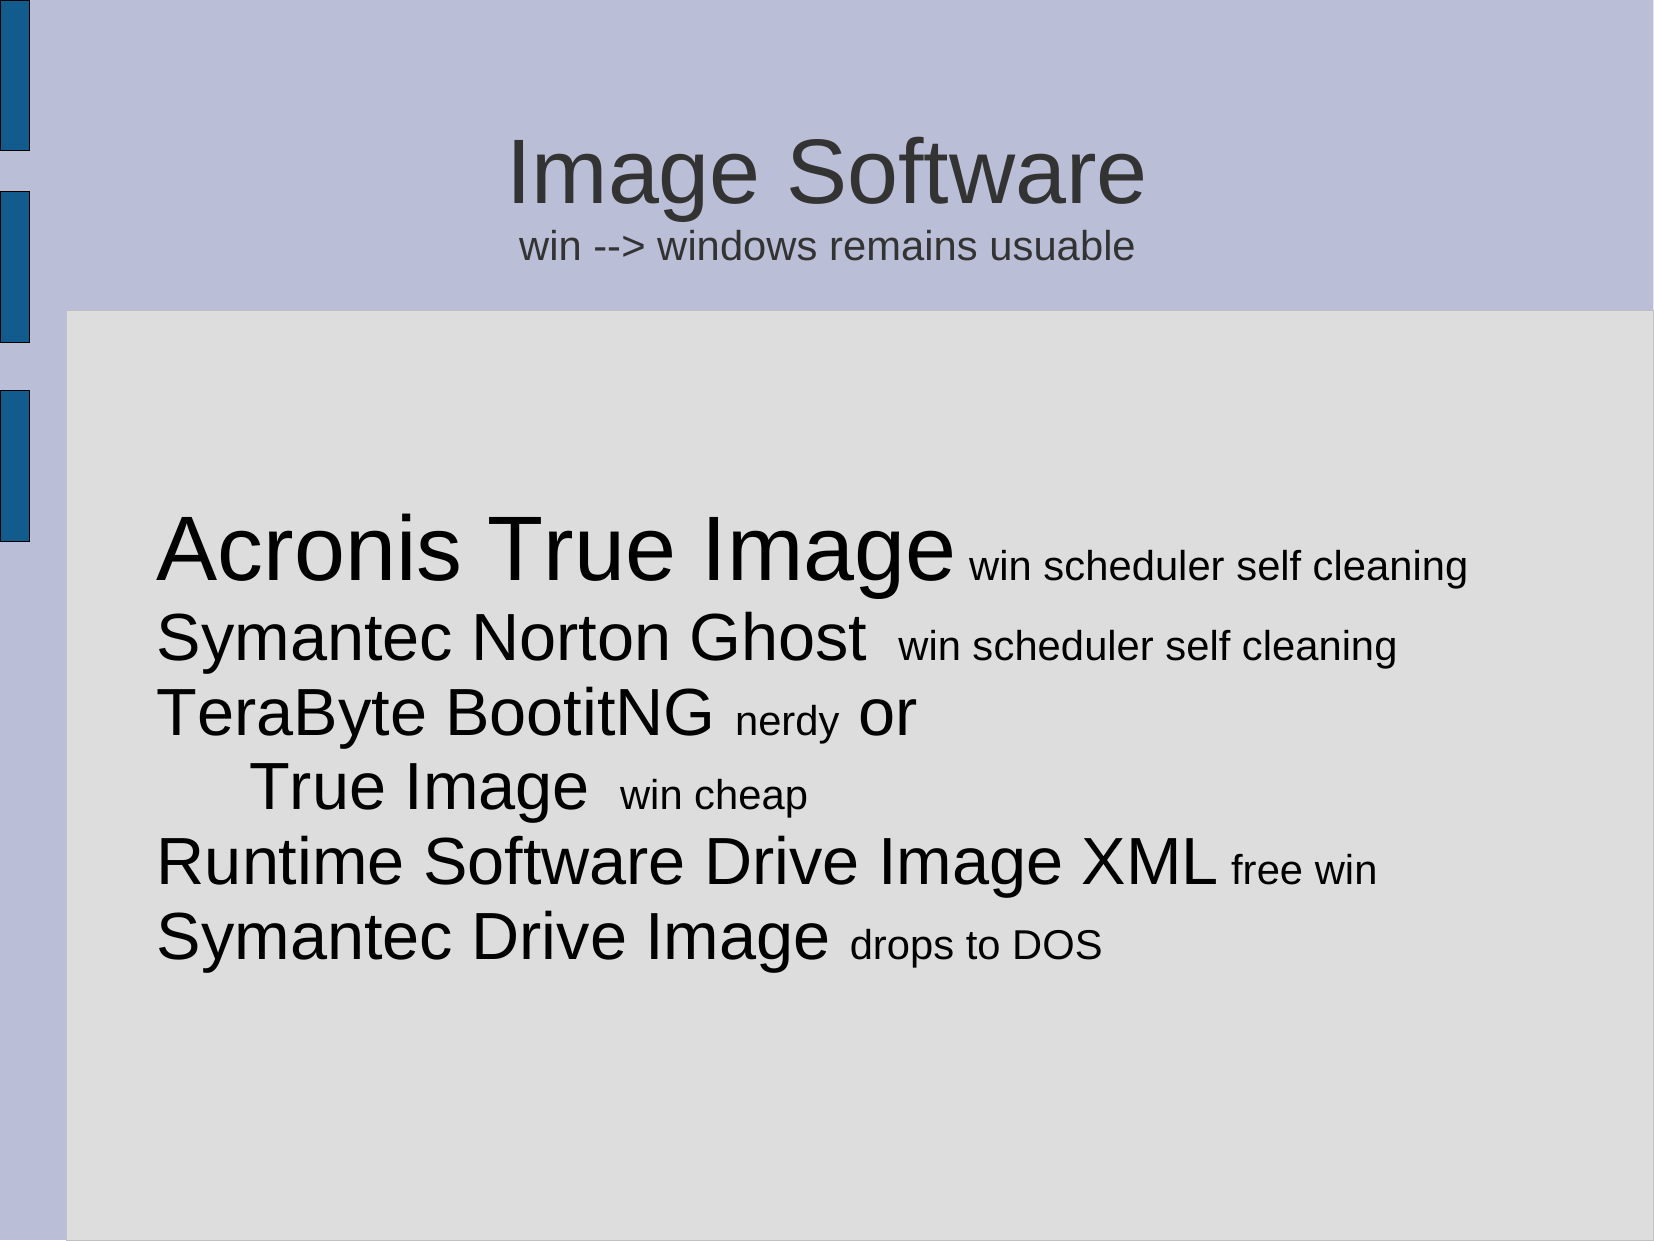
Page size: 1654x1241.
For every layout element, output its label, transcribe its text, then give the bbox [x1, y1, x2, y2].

text_box Acronis True Image win scheduler self cleaning Symantec Norton Ghost win scheduler self cleaning TeraByte BootitNG nerdy or True Image win cheap Runtime Software Drive Image XML free win Symantec Drive Image drops to DOS [121, 344, 1534, 1127]
title Image Software win --> windows remains usuable [121, 91, 1534, 299]
